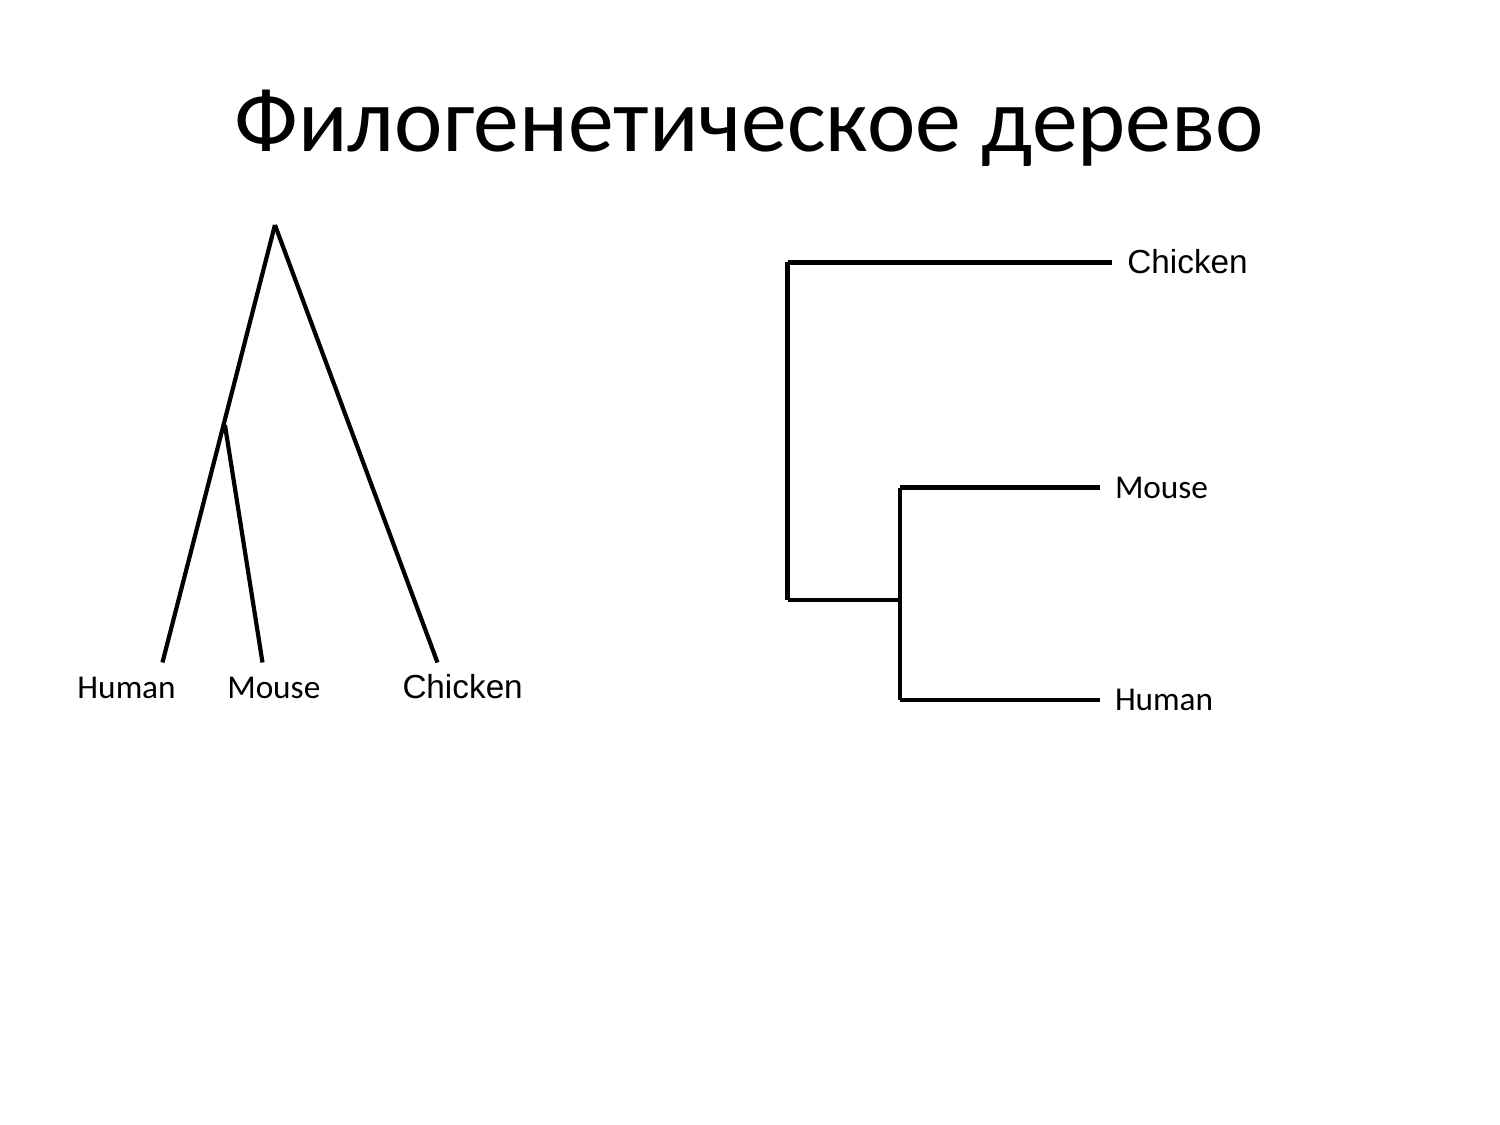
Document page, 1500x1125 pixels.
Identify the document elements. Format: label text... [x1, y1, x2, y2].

title Филогенетическое дерево [75, 45, 1425, 233]
text_box Chicken [400, 650, 638, 713]
text_box Human [1099, 662, 1238, 725]
text_box Mouse [1100, 450, 1288, 513]
text_box Chicken [1112, 224, 1363, 288]
text_box Human [62, 650, 200, 713]
text_box Mouse [212, 650, 400, 713]
